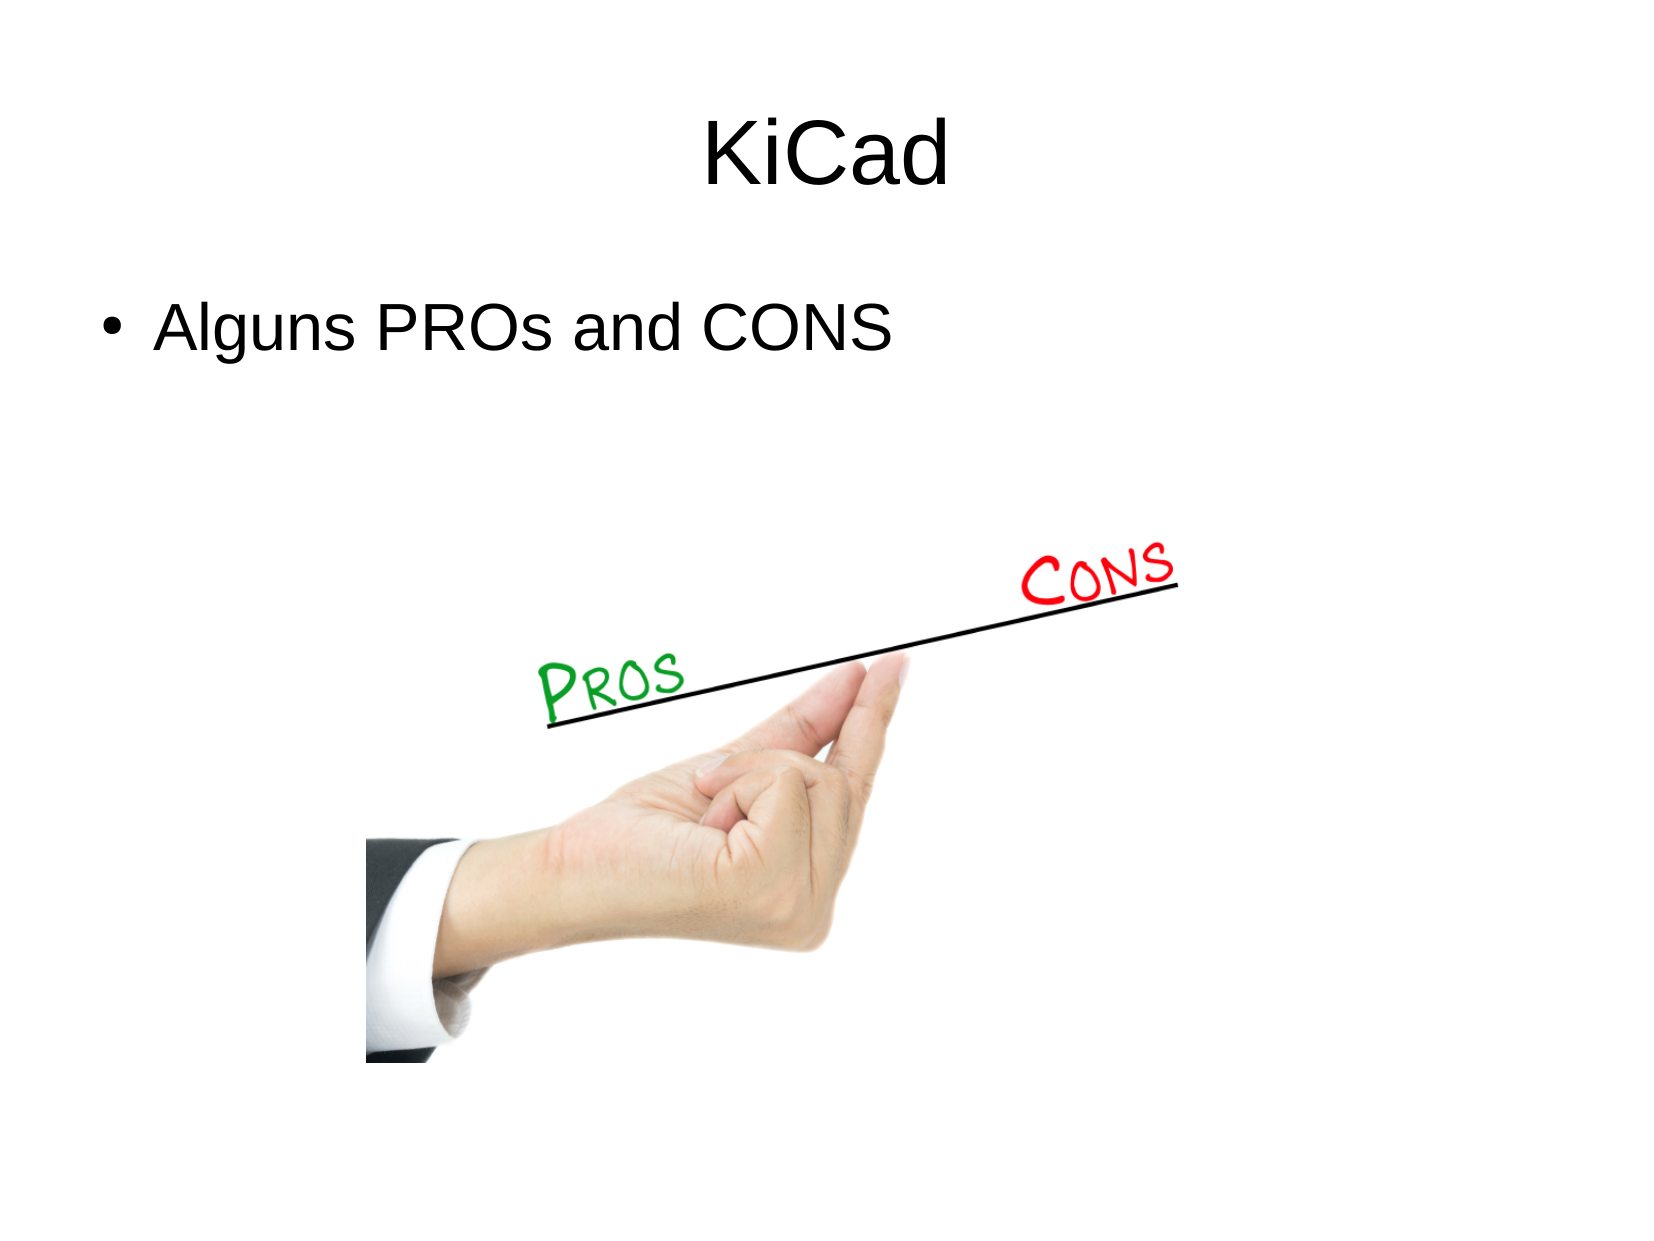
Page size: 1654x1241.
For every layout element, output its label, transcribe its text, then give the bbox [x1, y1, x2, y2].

picture [366, 448, 1241, 1063]
list Alguns PROs and CONS [82, 290, 1571, 1010]
title KiCad [82, 49, 1571, 257]
